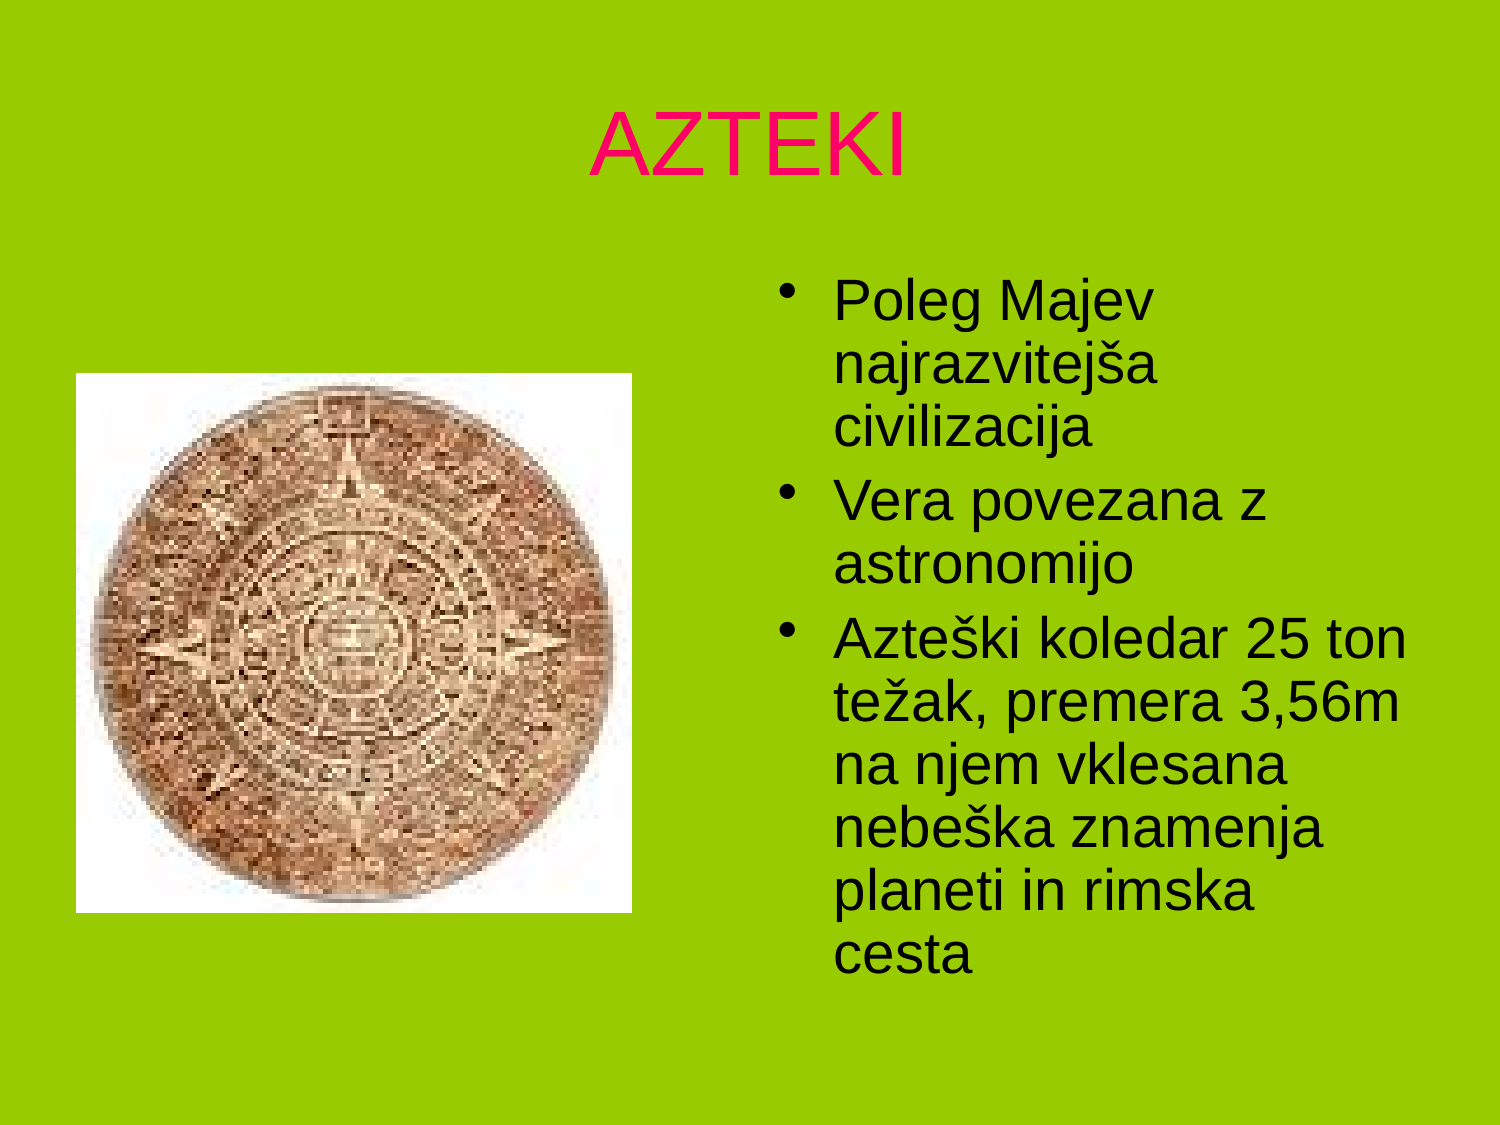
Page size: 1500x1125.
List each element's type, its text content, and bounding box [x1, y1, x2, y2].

title AZTEKI [75, 45, 1425, 233]
list Poleg Majev najrazvitejša civilizacija Vera povezana z astronomijo Azteški koledar 25 ton težak, premera 3,56m na njem vklesana nebeška znamenja planeti in rimska cesta [762, 262, 1425, 1005]
picture [76, 373, 632, 913]
